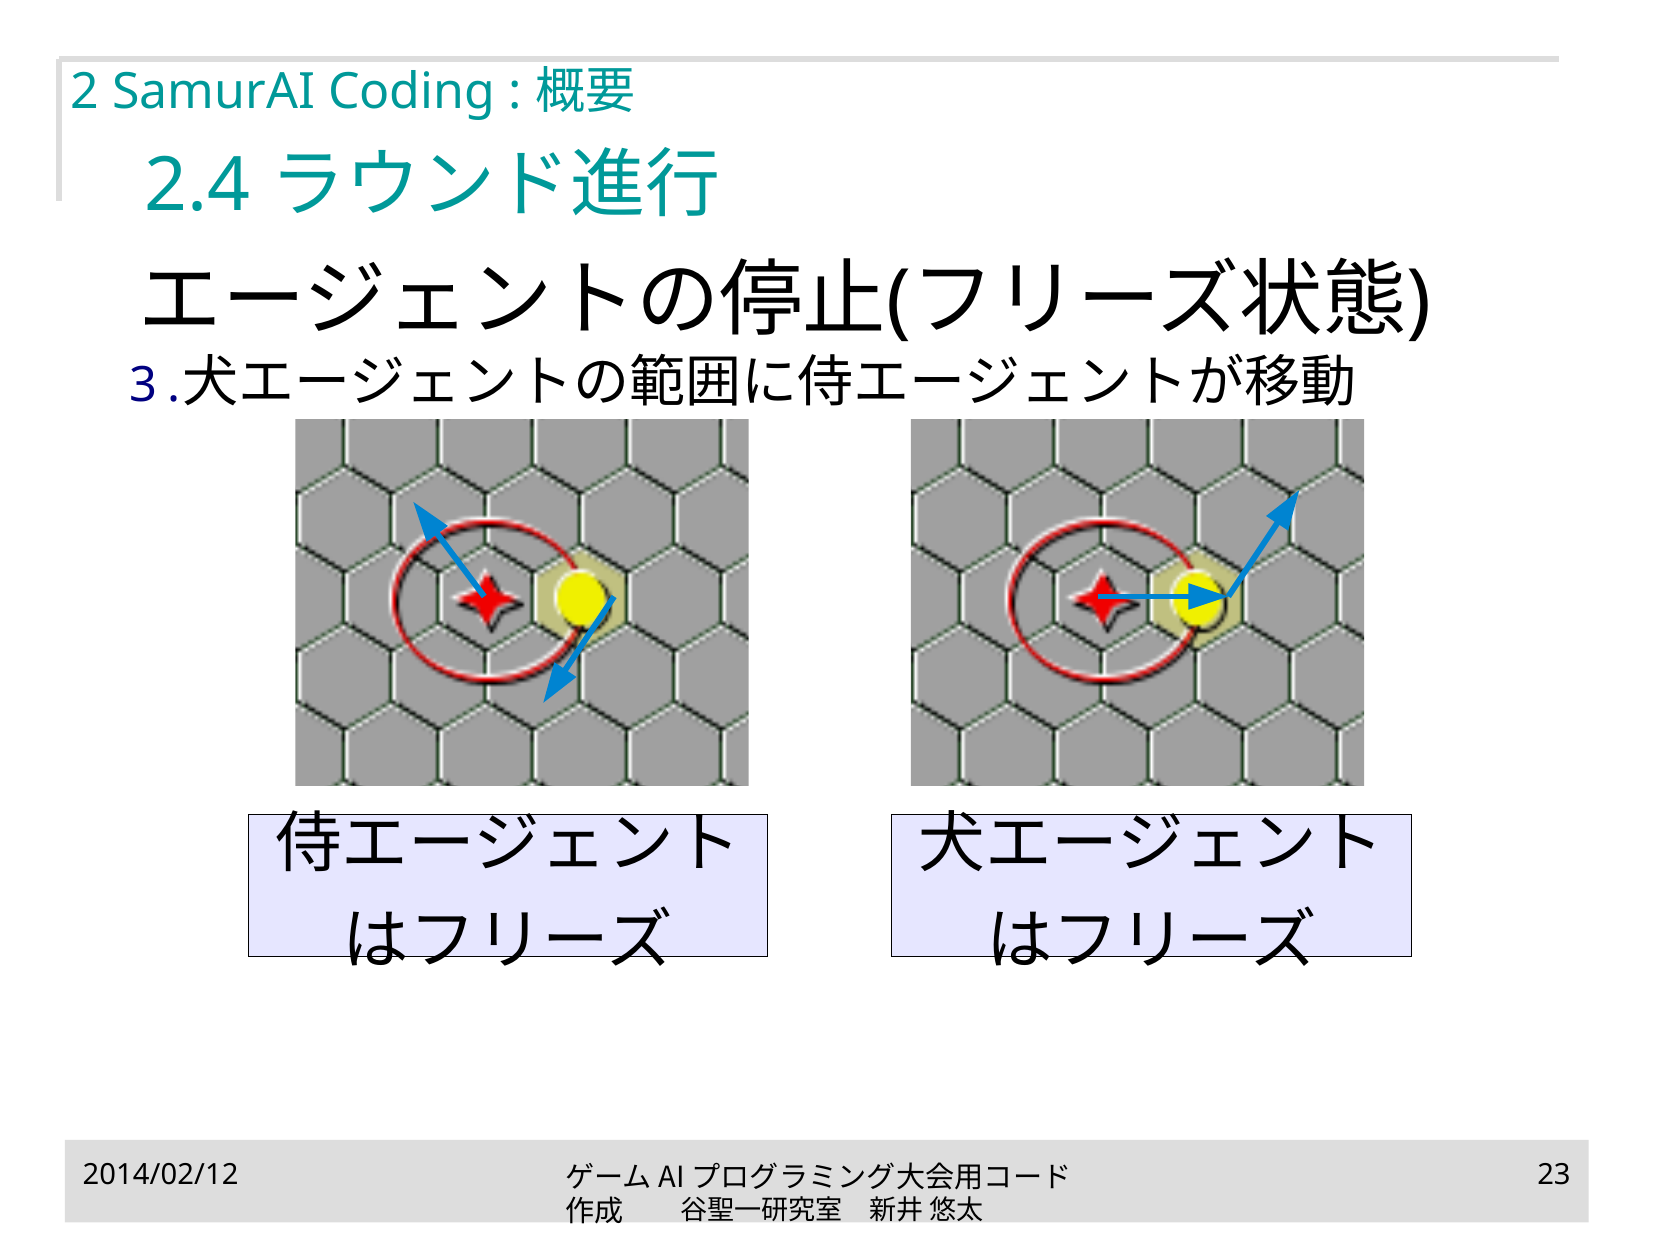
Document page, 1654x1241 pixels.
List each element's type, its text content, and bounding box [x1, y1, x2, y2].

text_box 犬エージェント はフリーズ [891, 814, 1412, 957]
text_box 侍エージェント はフリーズ [248, 814, 768, 957]
picture [295, 419, 749, 786]
picture [910, 419, 1365, 786]
text_box エージェントの停止(フリーズ状態) [124, 224, 1530, 337]
title 2 SamurAI Coding : 概要 2.4 ラウンド進行 [70, 79, 1560, 205]
list 犬エージェントの範囲に侍エージェントが移動 [129, 337, 1489, 420]
